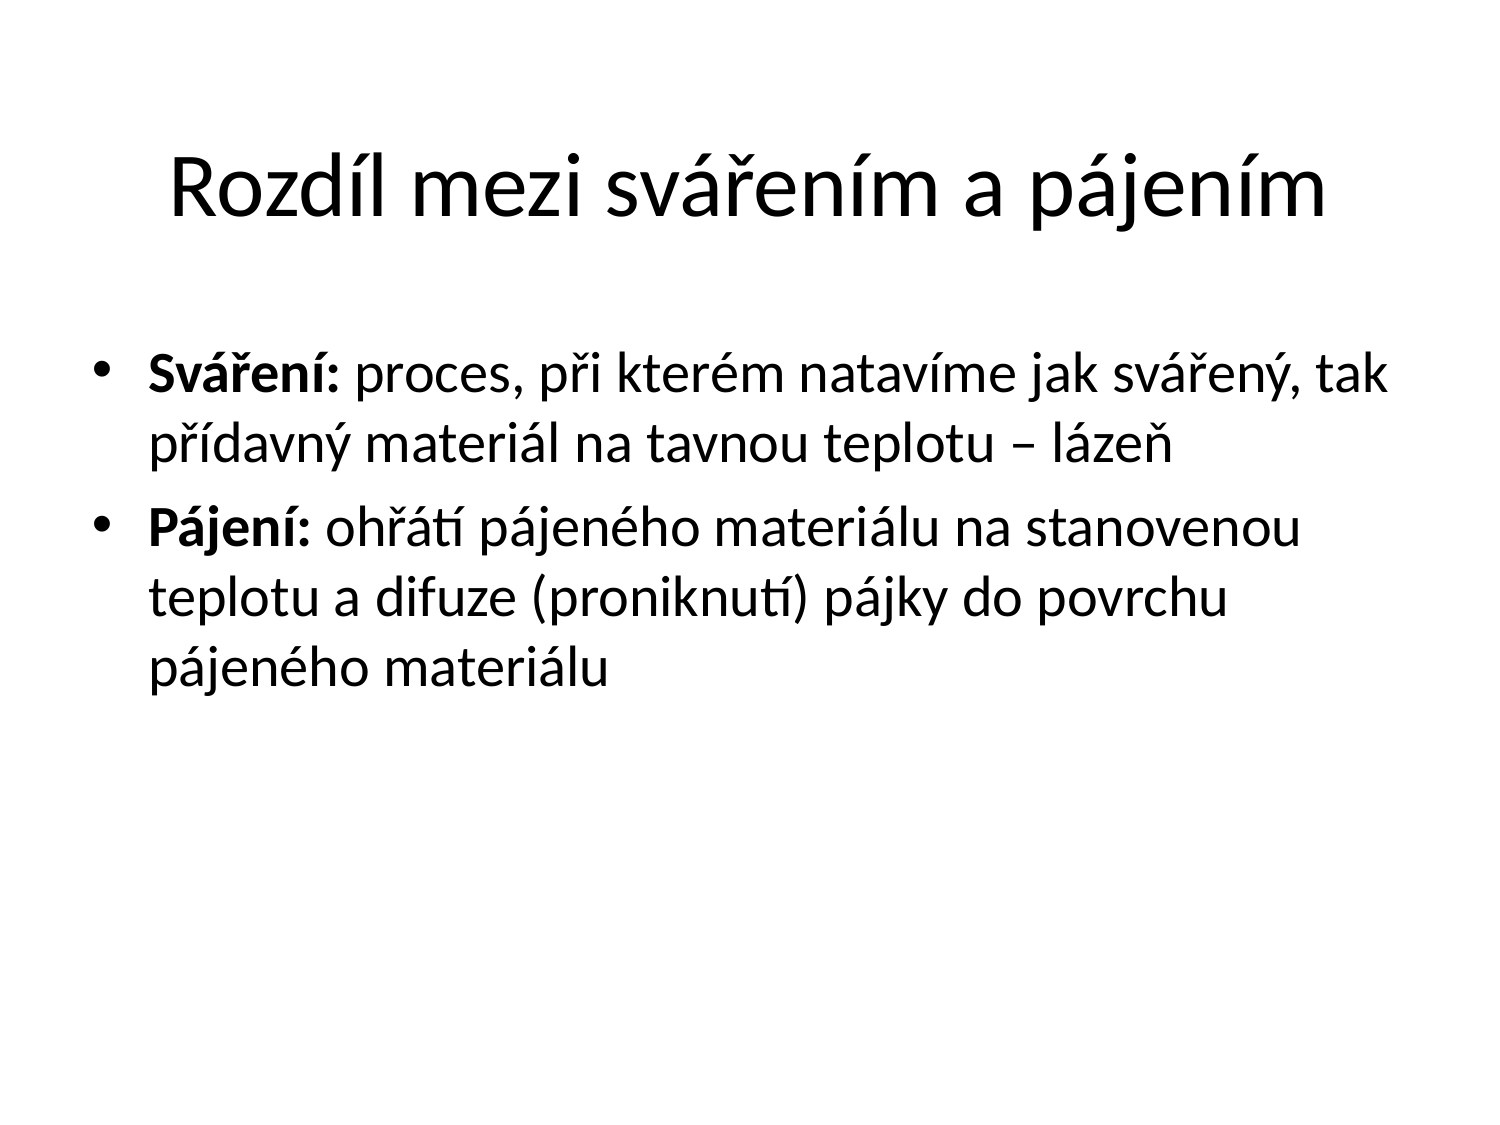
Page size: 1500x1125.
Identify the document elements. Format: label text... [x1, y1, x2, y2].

title Rozdíl mezi svářením a pájením [75, 45, 1426, 315]
list Sváření: proces, při kterém natavíme jak svářený, tak přídavný materiál na tavnou teplotu – lázeň Pájení: ohřátí pájeného materiálu na stanovenou teplotu a difuze (proniknutí) pájky do povrchu pájeného materiálu [76, 326, 1427, 791]
